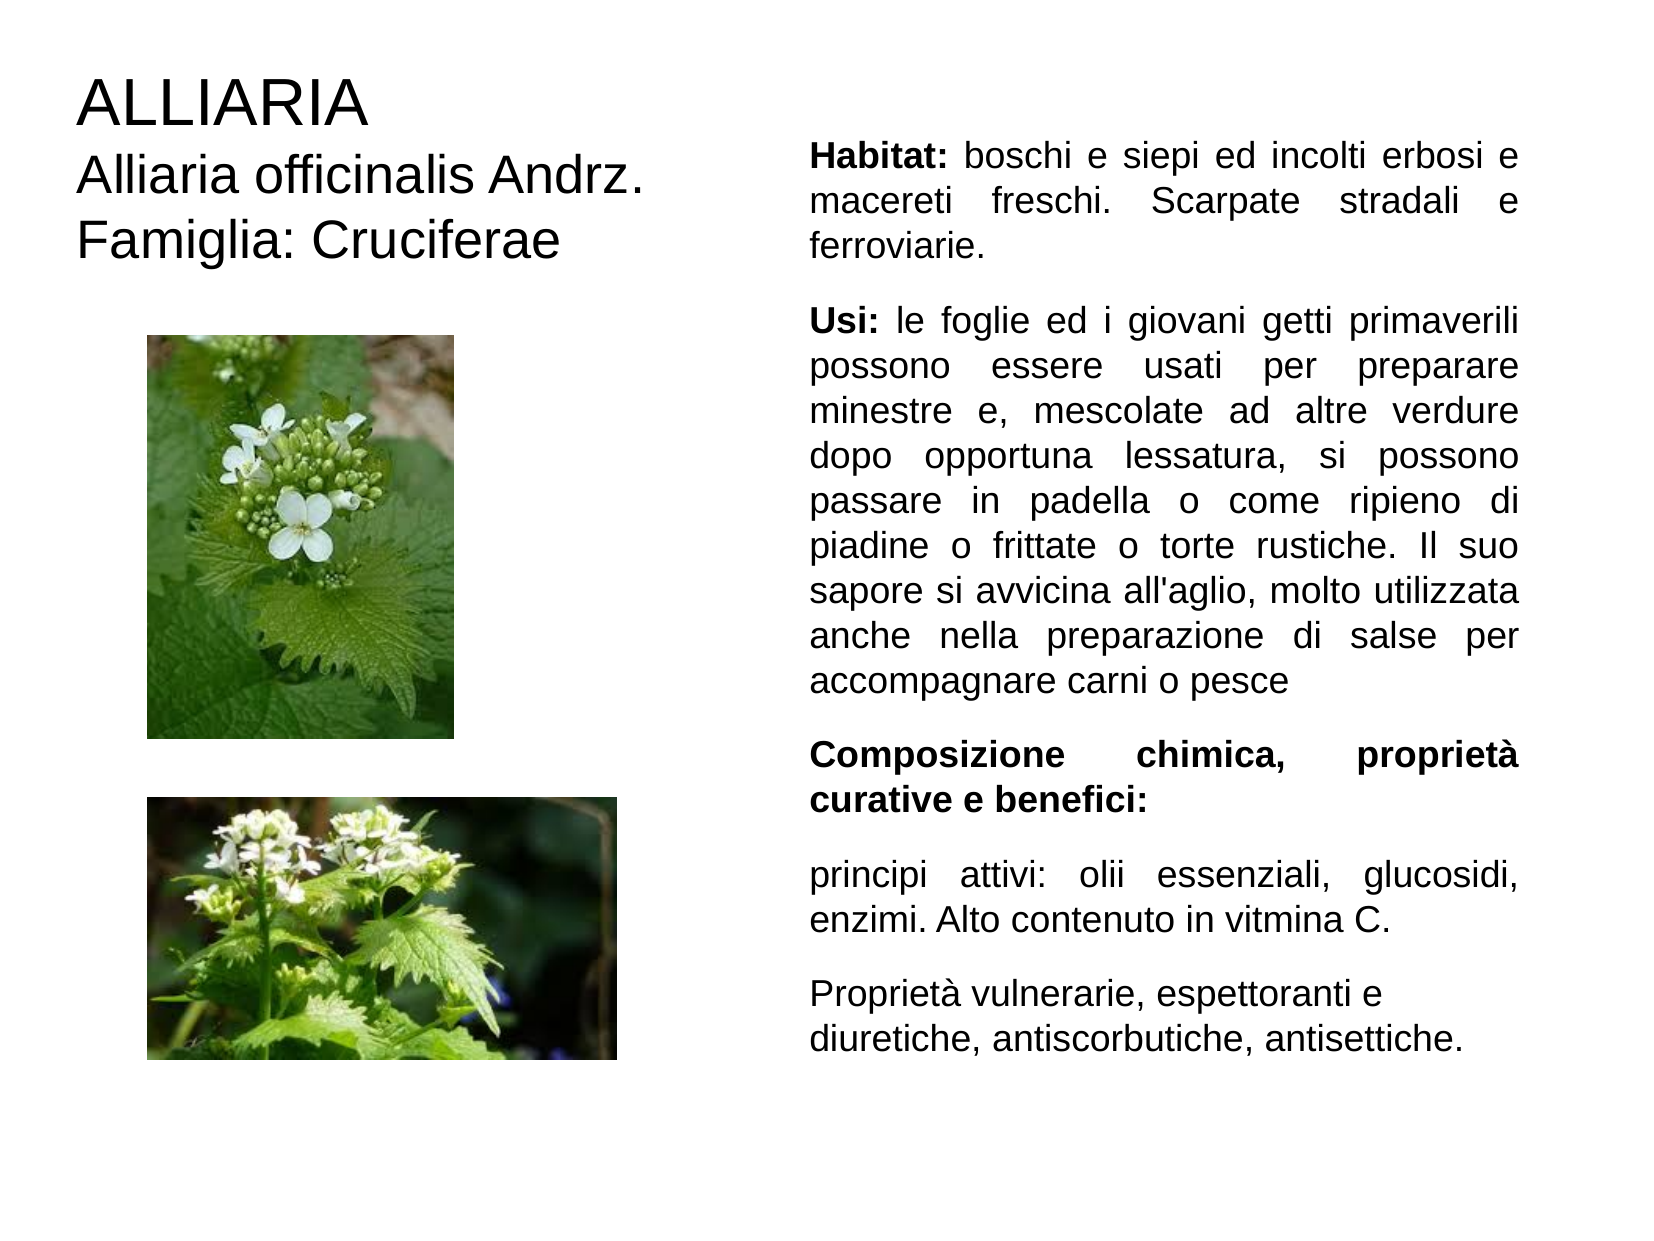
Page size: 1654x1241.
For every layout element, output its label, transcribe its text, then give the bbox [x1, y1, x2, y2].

list Habitat: boschi e siepi ed incolti erbosi e macereti freschi. Scarpate stradali e ferroviarie. Usi: le foglie ed i giovani getti primaverili possono essere usati per preparare minestre e, mescolate ad altre verdure dopo opportuna lessatura, si possono passare in padella o come ripieno di piadine o frittate o torte rustiche. Il suo sapore si avvicina all'aglio, molto utilizzata anche nella preparazione di salse per accompagnare carni o pesce Composizione chimica, proprietà curative e benefici: principi attivi: olii essenziali, glucosidi, enzimi. Alto contenuto in vitmina C. Proprietà vulnerarie, espettoranti e diuretiche, antiscorbutiche, antisettiche. [809, 131, 1536, 1182]
picture [147, 335, 454, 739]
picture [147, 797, 617, 1060]
title ALLIARIA Alliaria officinalis Andrz. Famiglia: Cruciferae [76, 59, 1565, 283]
